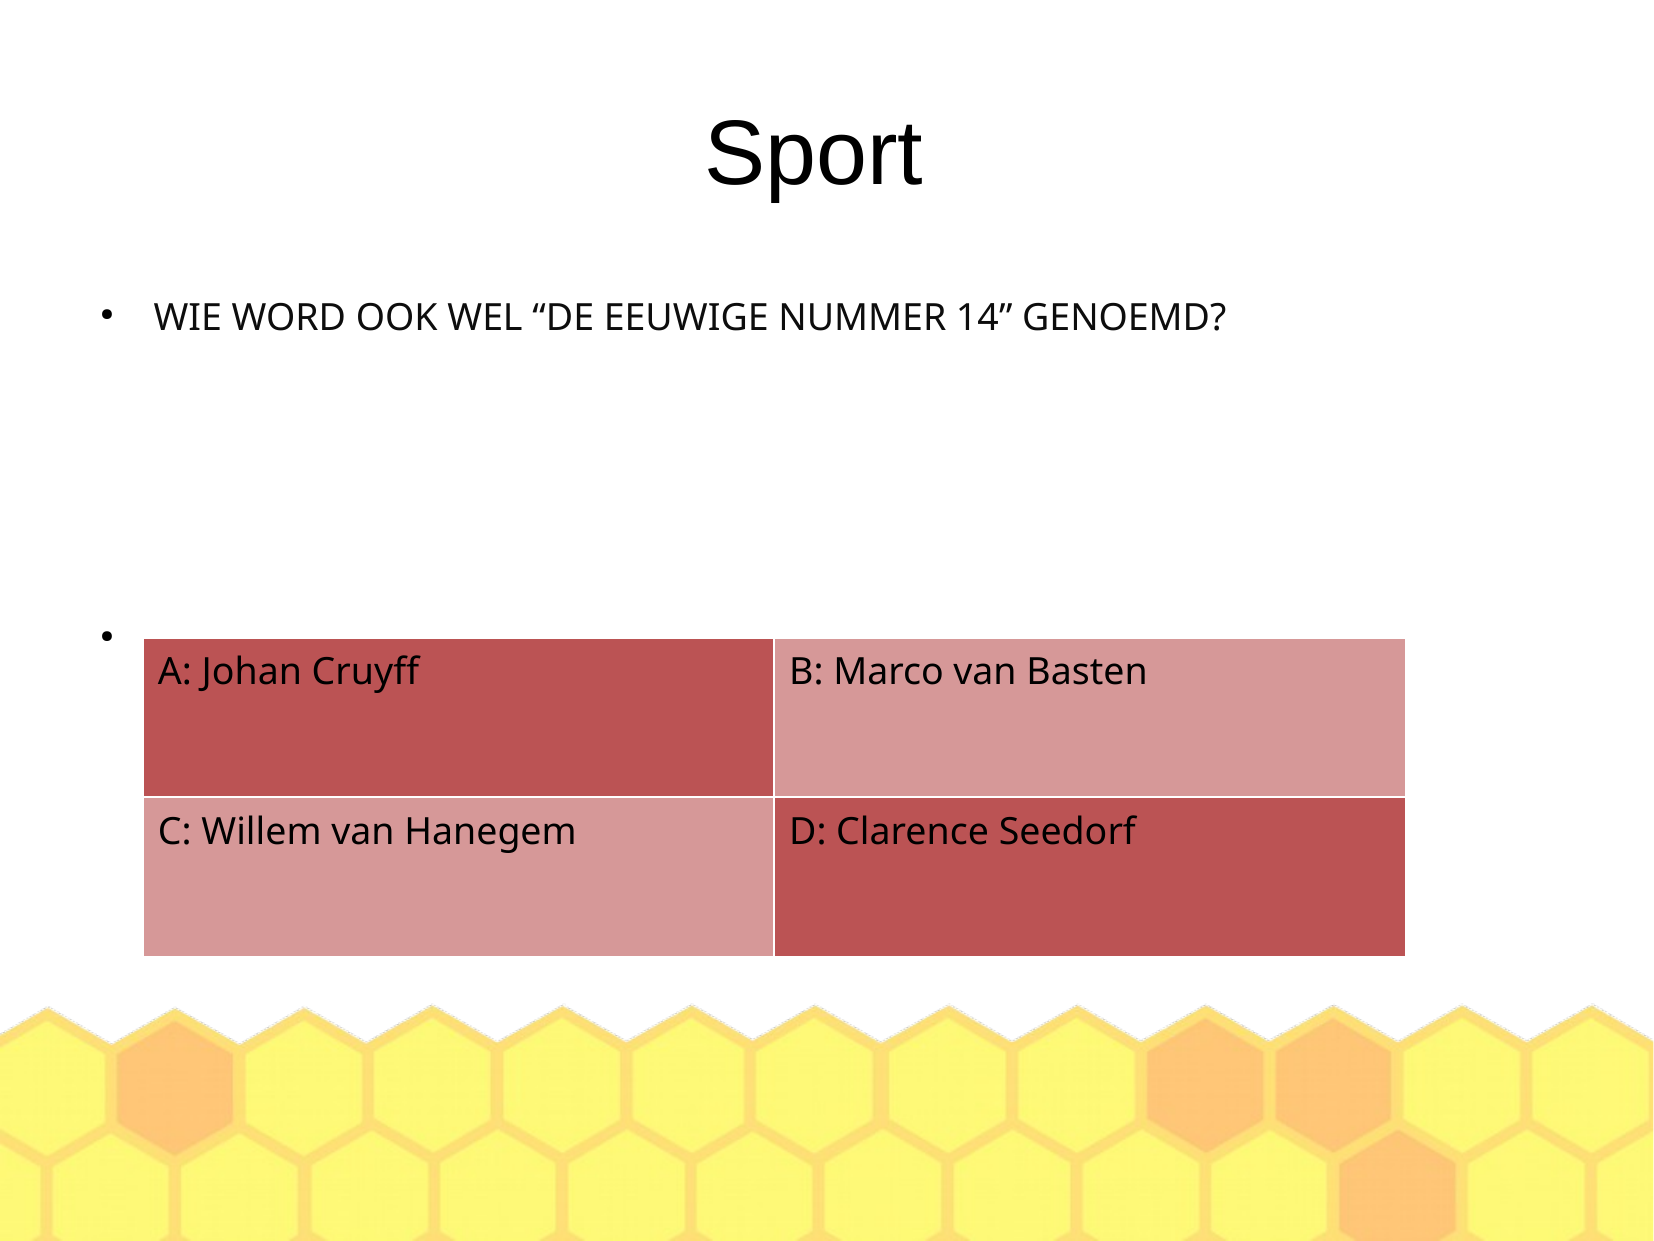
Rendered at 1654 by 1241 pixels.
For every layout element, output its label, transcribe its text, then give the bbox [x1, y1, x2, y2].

table_cell C: Willem van Hanegem [144, 798, 773, 956]
picture [0, 1001, 1654, 1241]
title Sport [82, 49, 1571, 257]
table_header B: Marco van Basten [775, 639, 1405, 796]
list Wie word ook wel “de eeuwige nummer 14” genoemd? [82, 290, 1571, 1010]
table_header A: Johan Cruyff [144, 639, 773, 796]
table_cell D: Clarence Seedorf [775, 798, 1405, 956]
